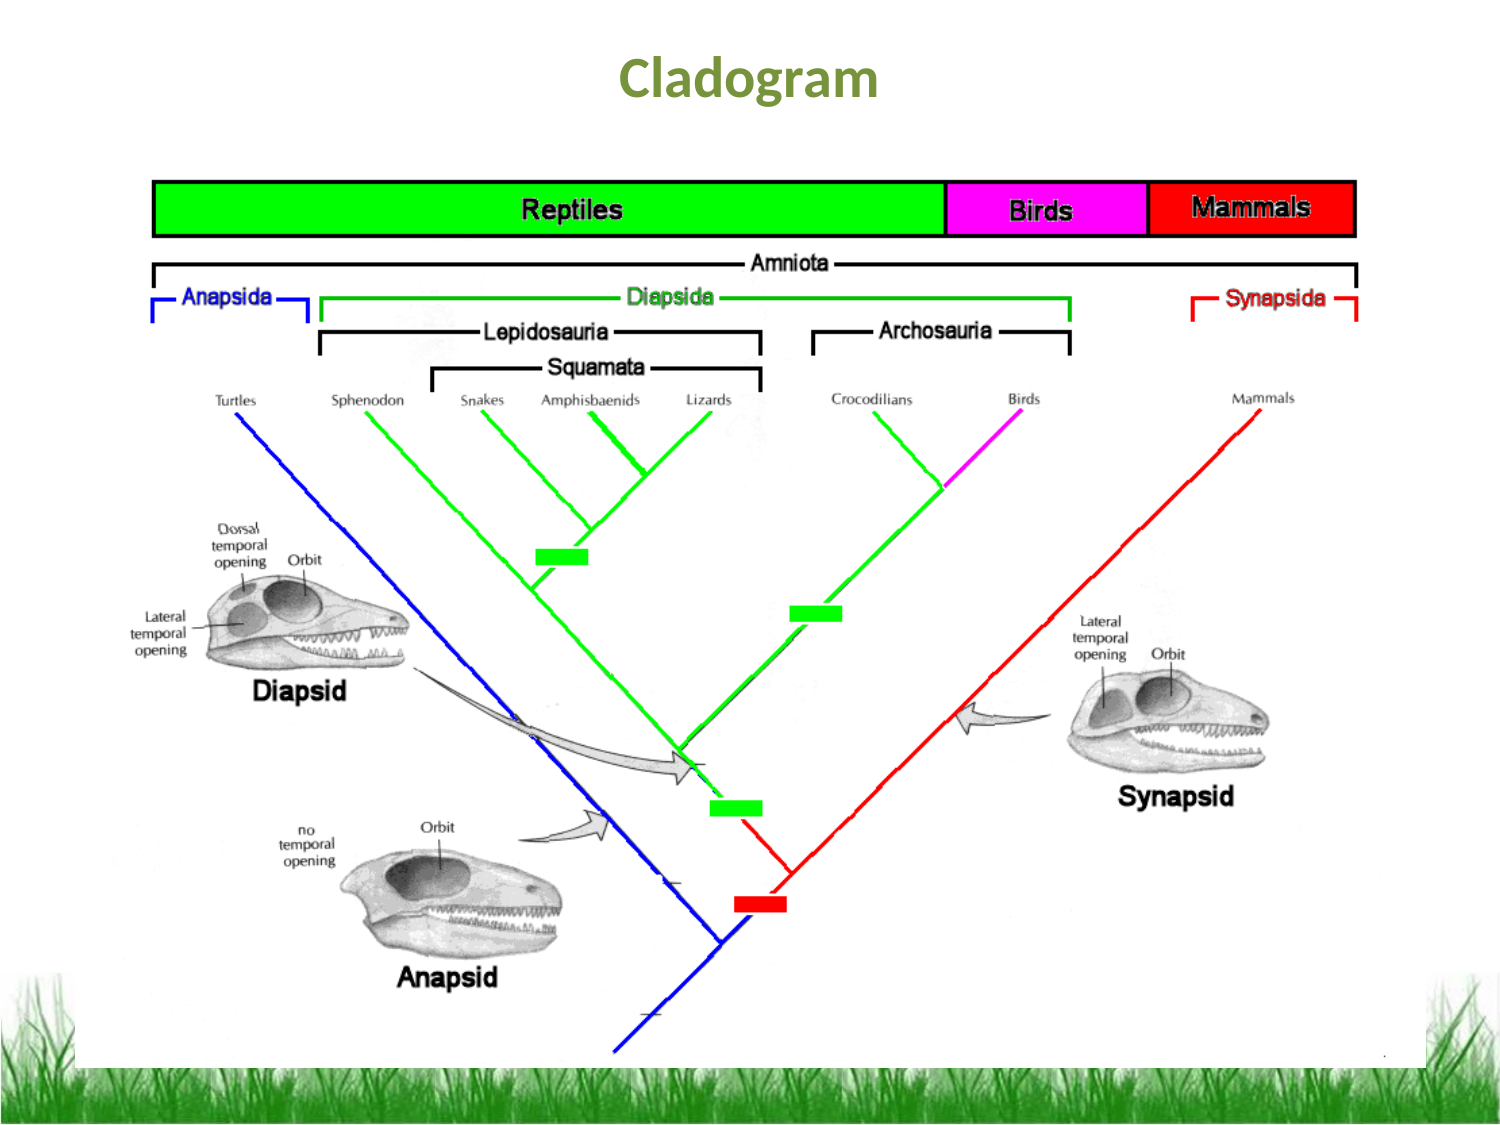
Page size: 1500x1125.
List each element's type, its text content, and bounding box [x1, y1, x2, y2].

picture [0, 122, 1500, 1125]
title Cladogram [75, 0, 1425, 122]
